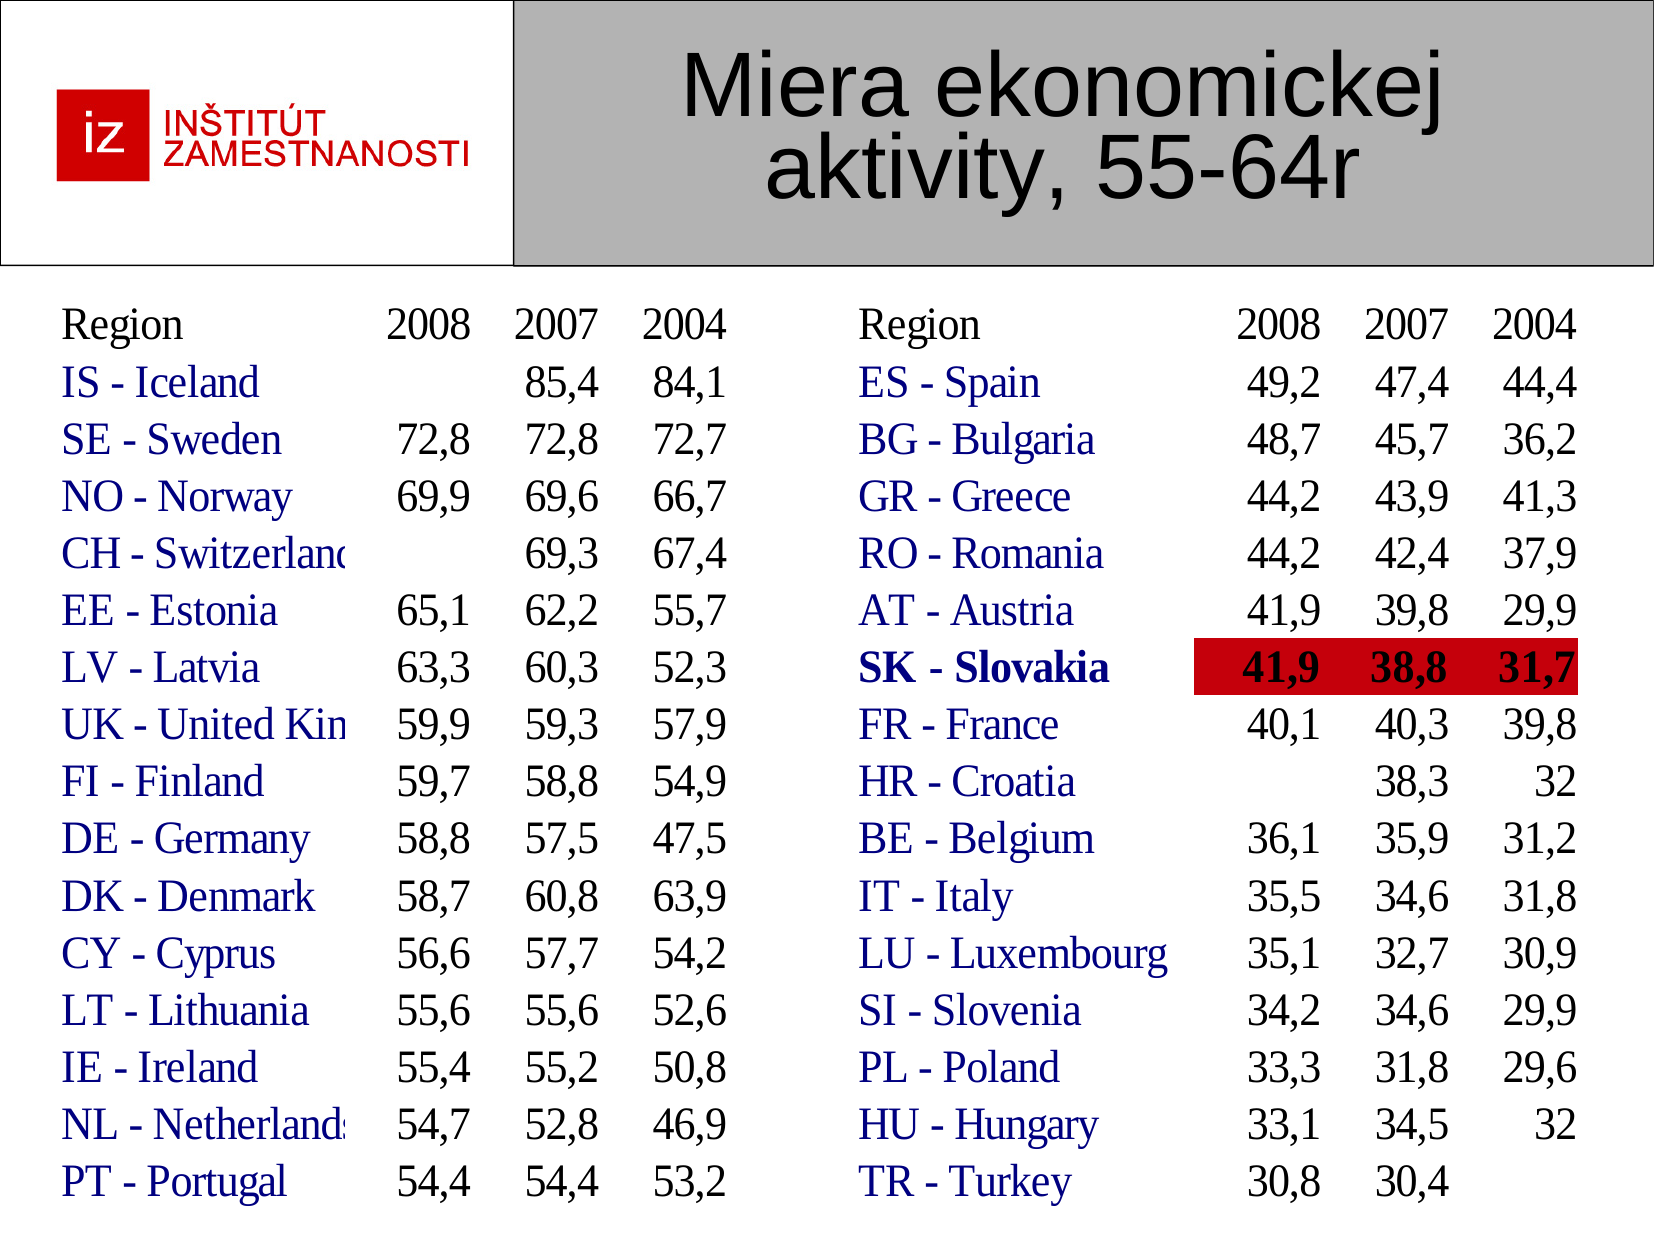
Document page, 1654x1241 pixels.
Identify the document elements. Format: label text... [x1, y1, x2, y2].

chart [59, 295, 1581, 1212]
picture [5, 8, 512, 257]
title Miera ekonomickej aktivity, 55-64r [561, 29, 1565, 237]
